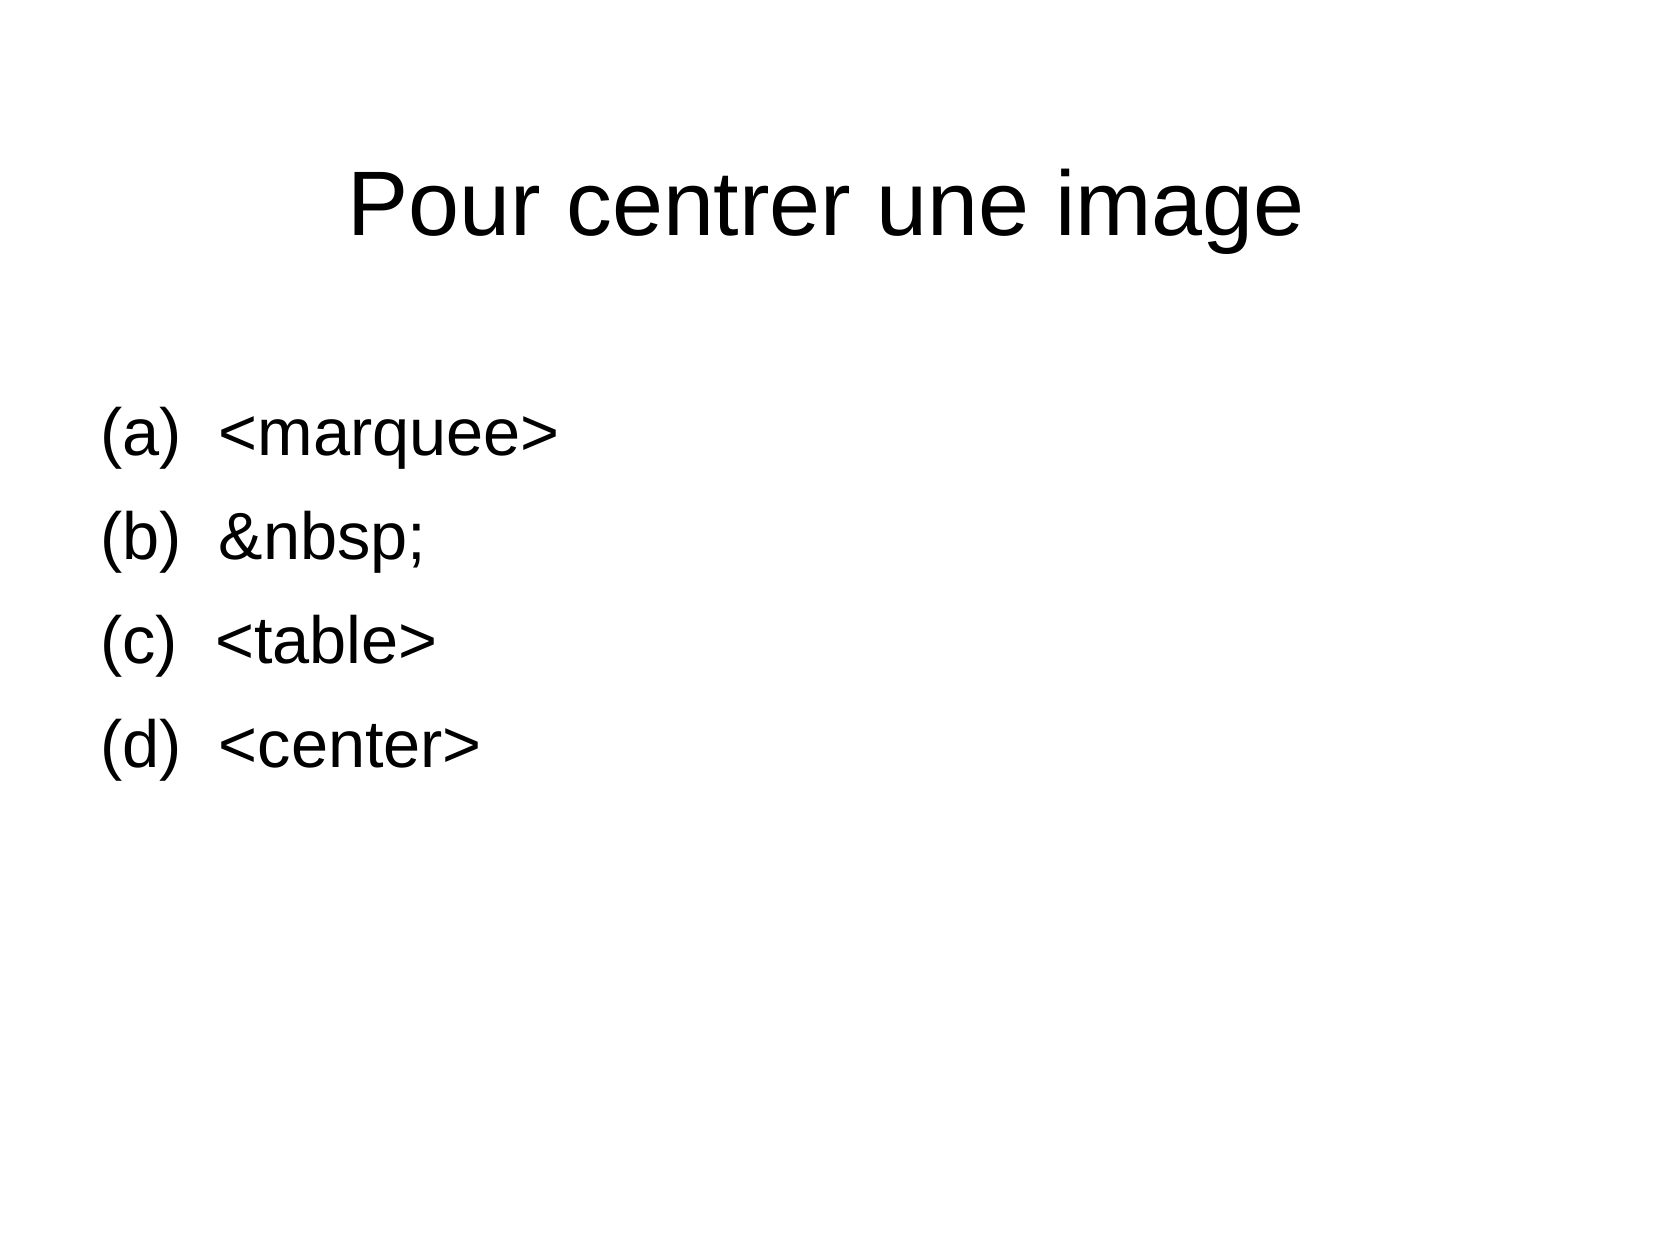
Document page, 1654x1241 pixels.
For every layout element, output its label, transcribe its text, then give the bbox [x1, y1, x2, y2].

title Pour centrer une image [82, 49, 1571, 257]
list <marquee> &nbsp; <table> <center> [82, 290, 1571, 1109]
